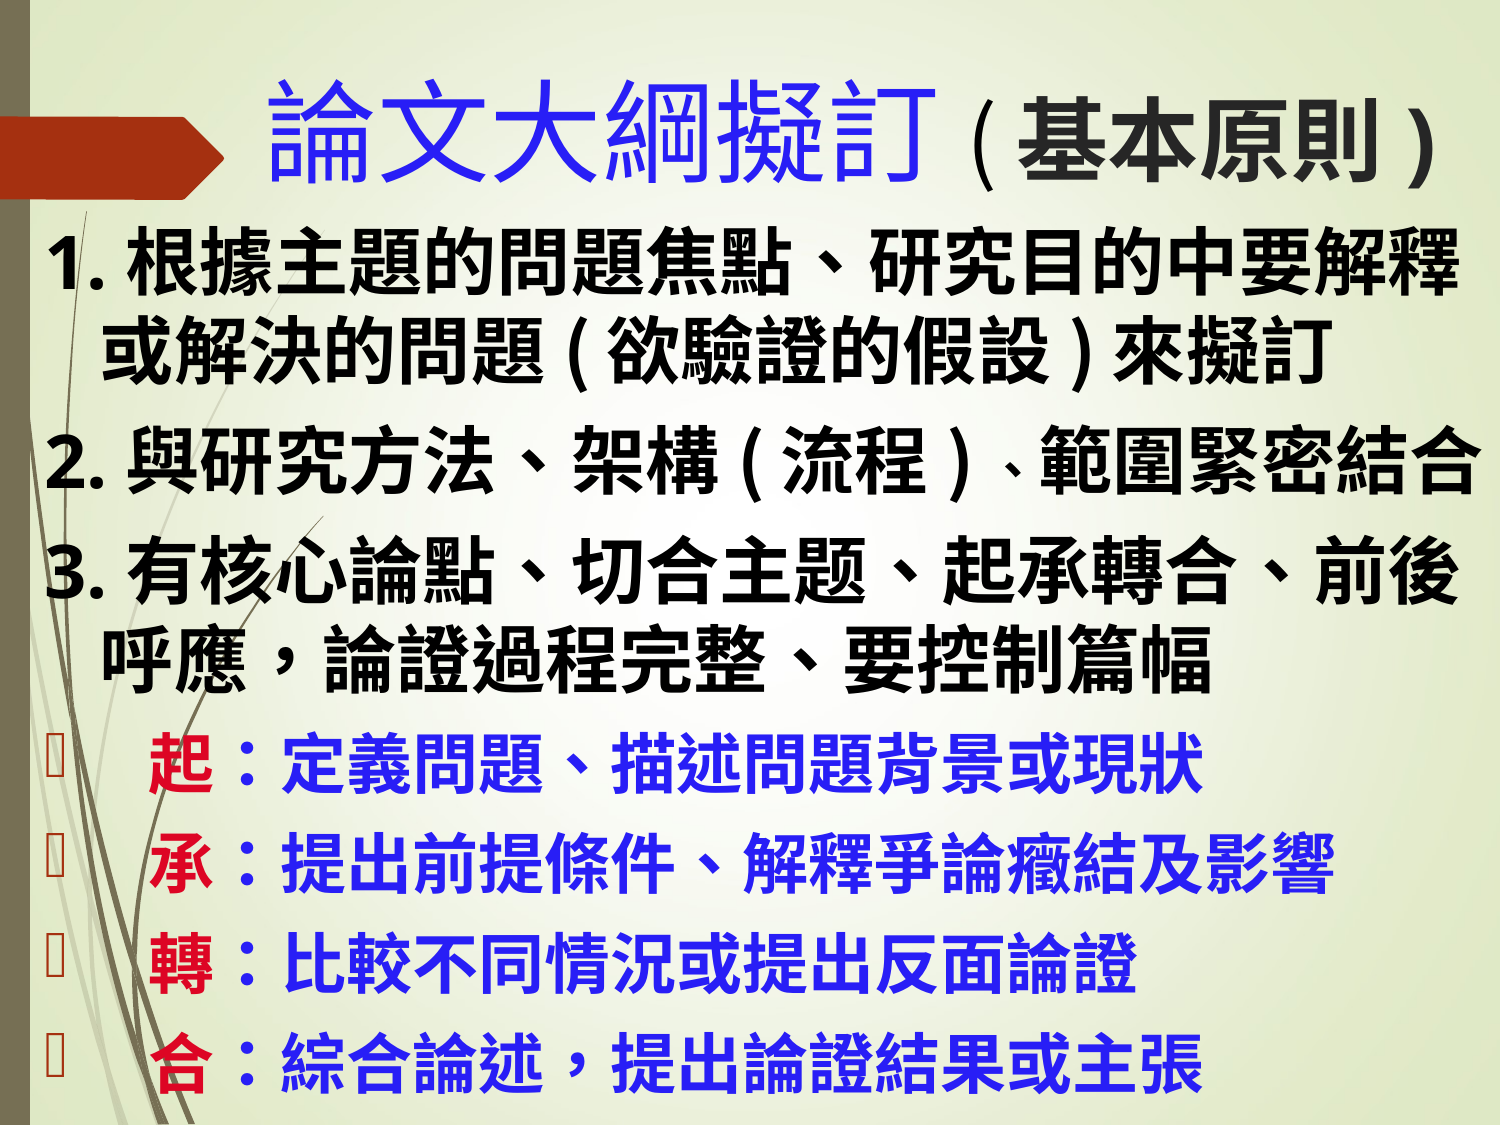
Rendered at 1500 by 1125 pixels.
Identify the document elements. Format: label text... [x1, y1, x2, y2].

list 1.根據主題的問題焦點、研究目的中要解釋或解決的問題(欲驗證的假設)來擬訂 2.與研究方法、架構(流程)、範圍緊密結合 3.有核心論點、切合主题、起承轉合、前後呼應，論證過程完整、要控制篇幅 起：定義問題、描述問題背景或現狀 承：提出前提條件、解釋爭論癥結及影響 轉：比較不同情況或提出反面論證 合：綜合論述，提出論證結果或主張 [29, 207, 1500, 1125]
title 論文大綱擬訂(基本原則) [230, 54, 1471, 207]
picture [30, 0, 1500, 207]
